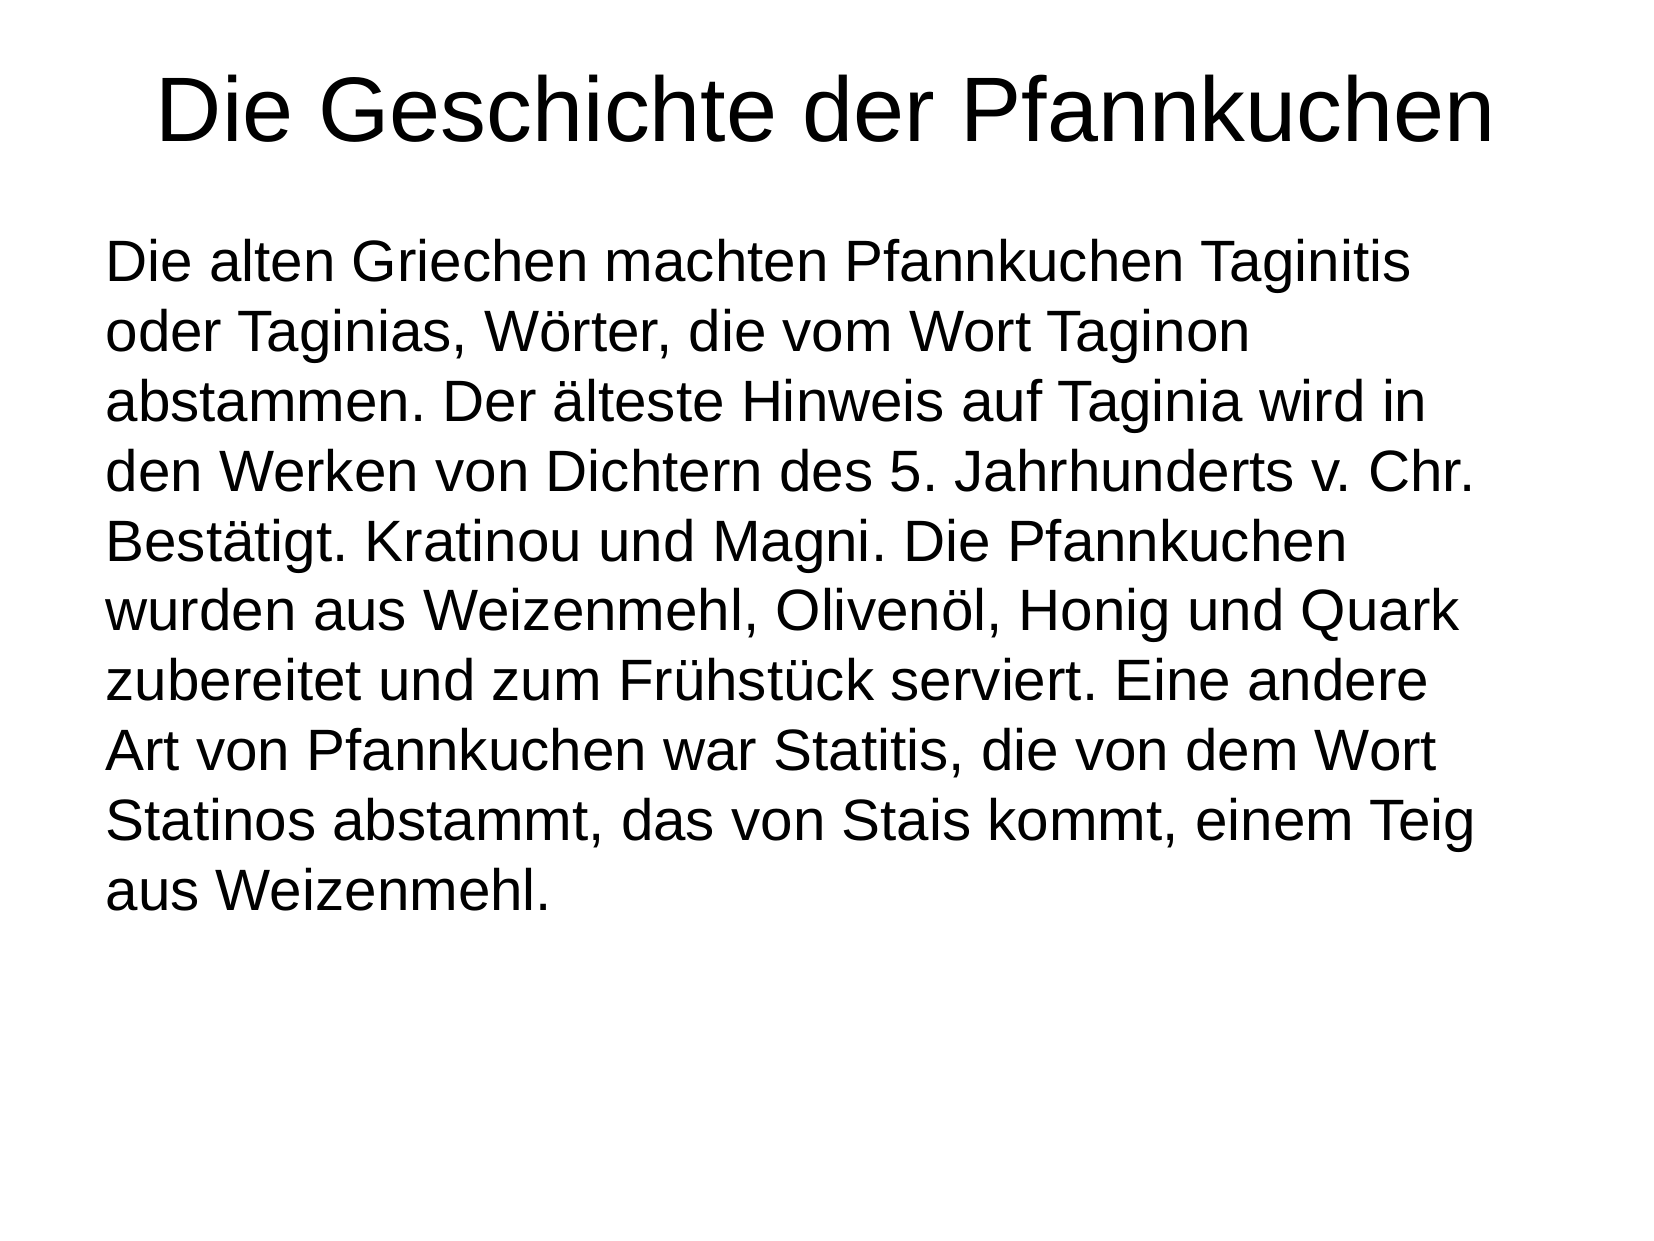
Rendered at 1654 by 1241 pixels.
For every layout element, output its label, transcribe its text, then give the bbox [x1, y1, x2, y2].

list Die alten Griechen machten Pfannkuchen Taginitis oder Taginias, Wörter, die vom Wort Taginon abstammen. Der älteste Hinweis auf Taginia wird in den Werken von Dichtern des 5. Jahrhunderts v. Chr. Bestätigt. Kratinou und Magni. Die Pfannkuchen wurden aus Weizenmehl, Olivenöl, Honig und Quark zubereitet und zum Frühstück serviert. Eine andere Art von Pfannkuchen war Statitis, die von dem Wort Statinos abstammt, das von Stais kommt, einem Teig aus Weizenmehl. [105, 223, 1518, 1071]
title Die Geschichte der Pfannkuchen [82, 49, 1571, 257]
